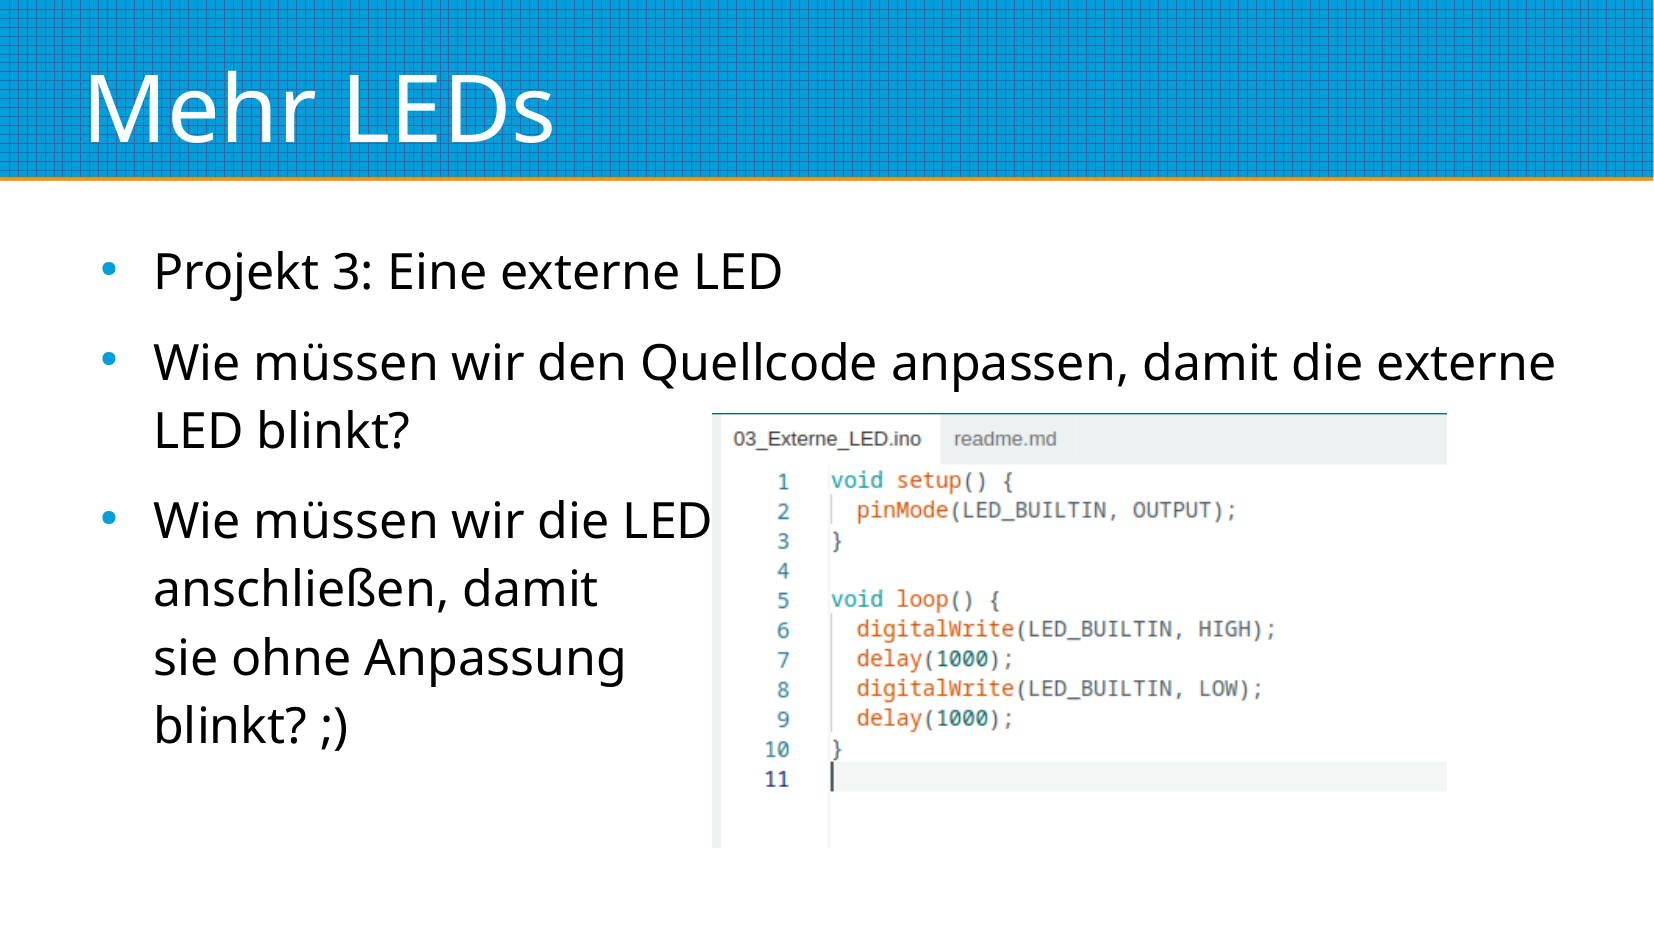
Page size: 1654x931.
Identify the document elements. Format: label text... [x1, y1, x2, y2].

picture [712, 413, 1447, 848]
list Projekt 3: Eine externe LED Wie müssen wir den Quellcode anpassen, damit die externe LED blinkt? Wie müssen wir die LED anschließen, damit sie ohne Anpassung blinkt? ;) [82, 236, 1563, 811]
title Mehr LEDs [82, 14, 1571, 171]
